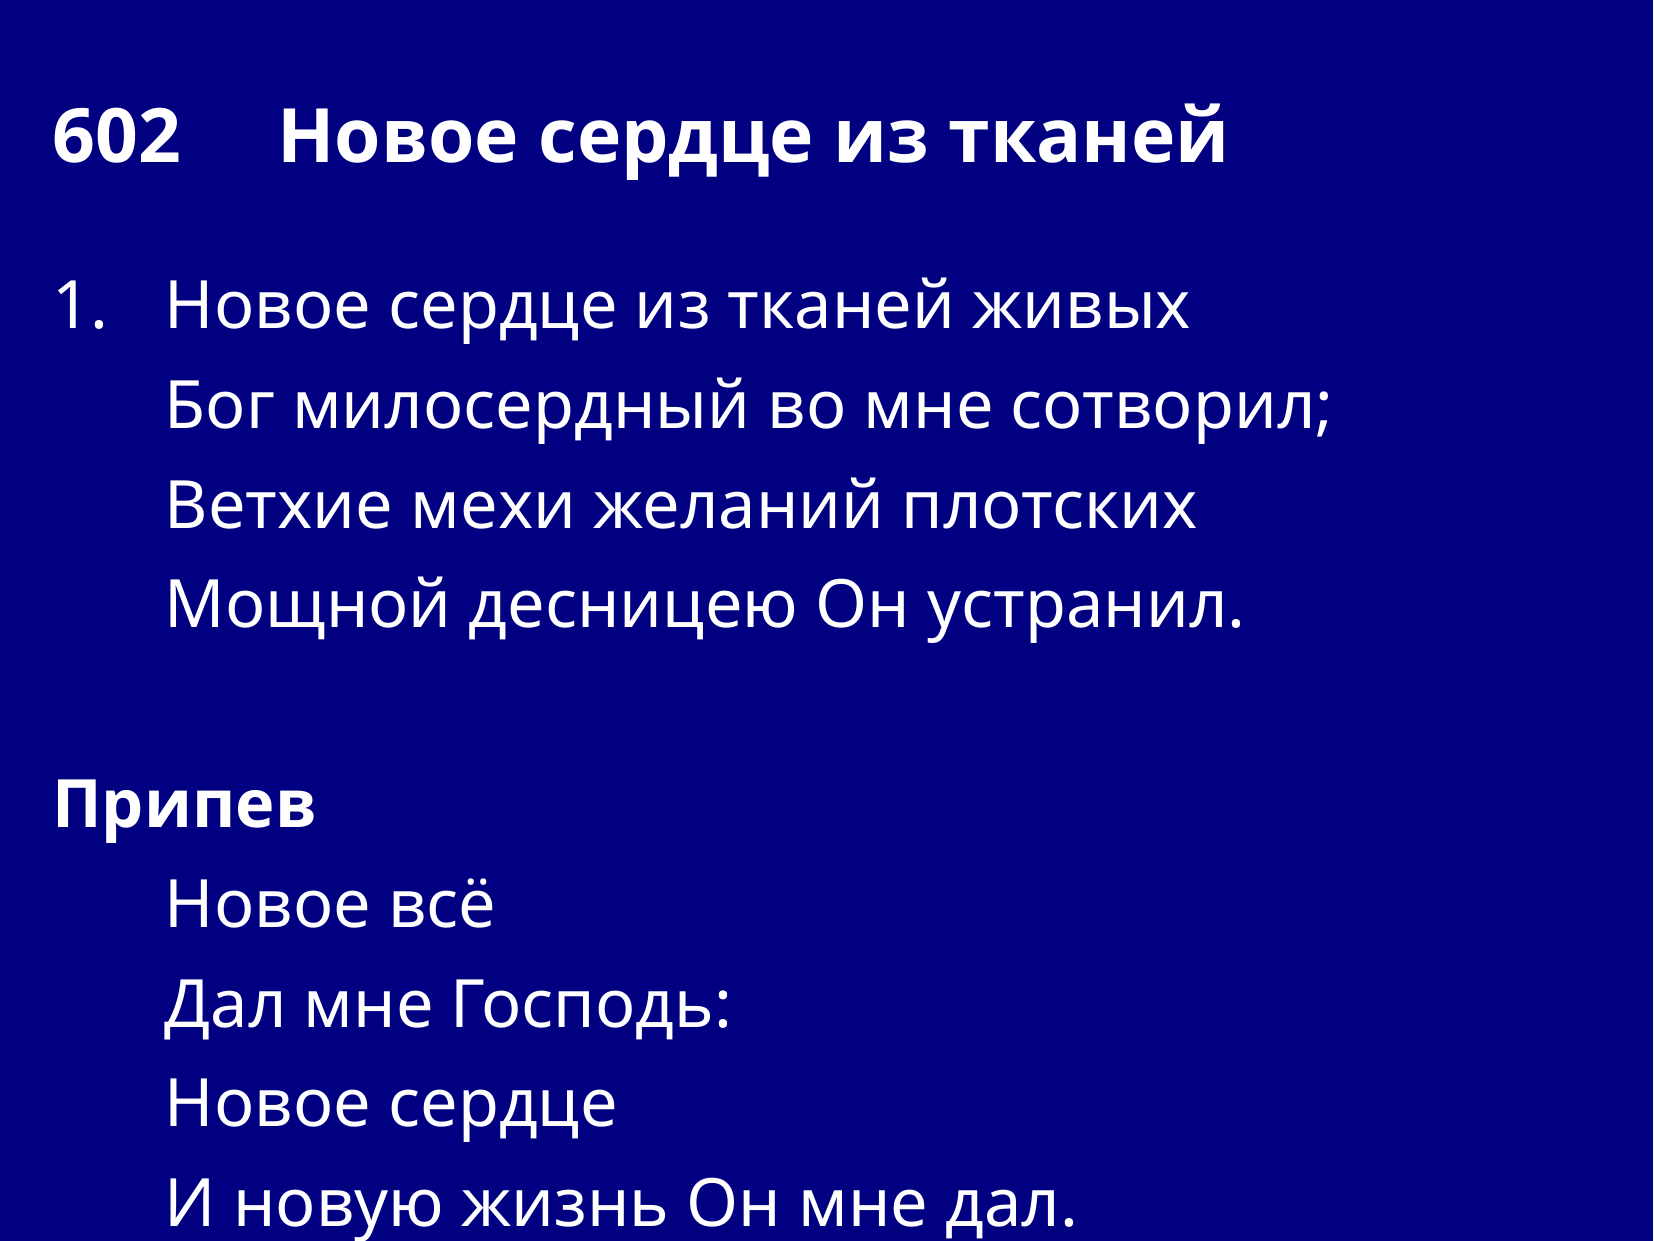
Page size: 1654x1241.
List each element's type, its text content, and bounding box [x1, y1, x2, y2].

text_box 1. Новое сердце из тканей живых Бог милосердный во мне сотворил; Ветхие мехи желаний плотских Мощной десницею Он устранил. Припев Новое всё Дал мне Господь: Новое сердце И новую жизнь Он мне дал. [37, 188, 1576, 1163]
text_box 602 Новое сердце из тканей [37, 75, 1576, 188]
